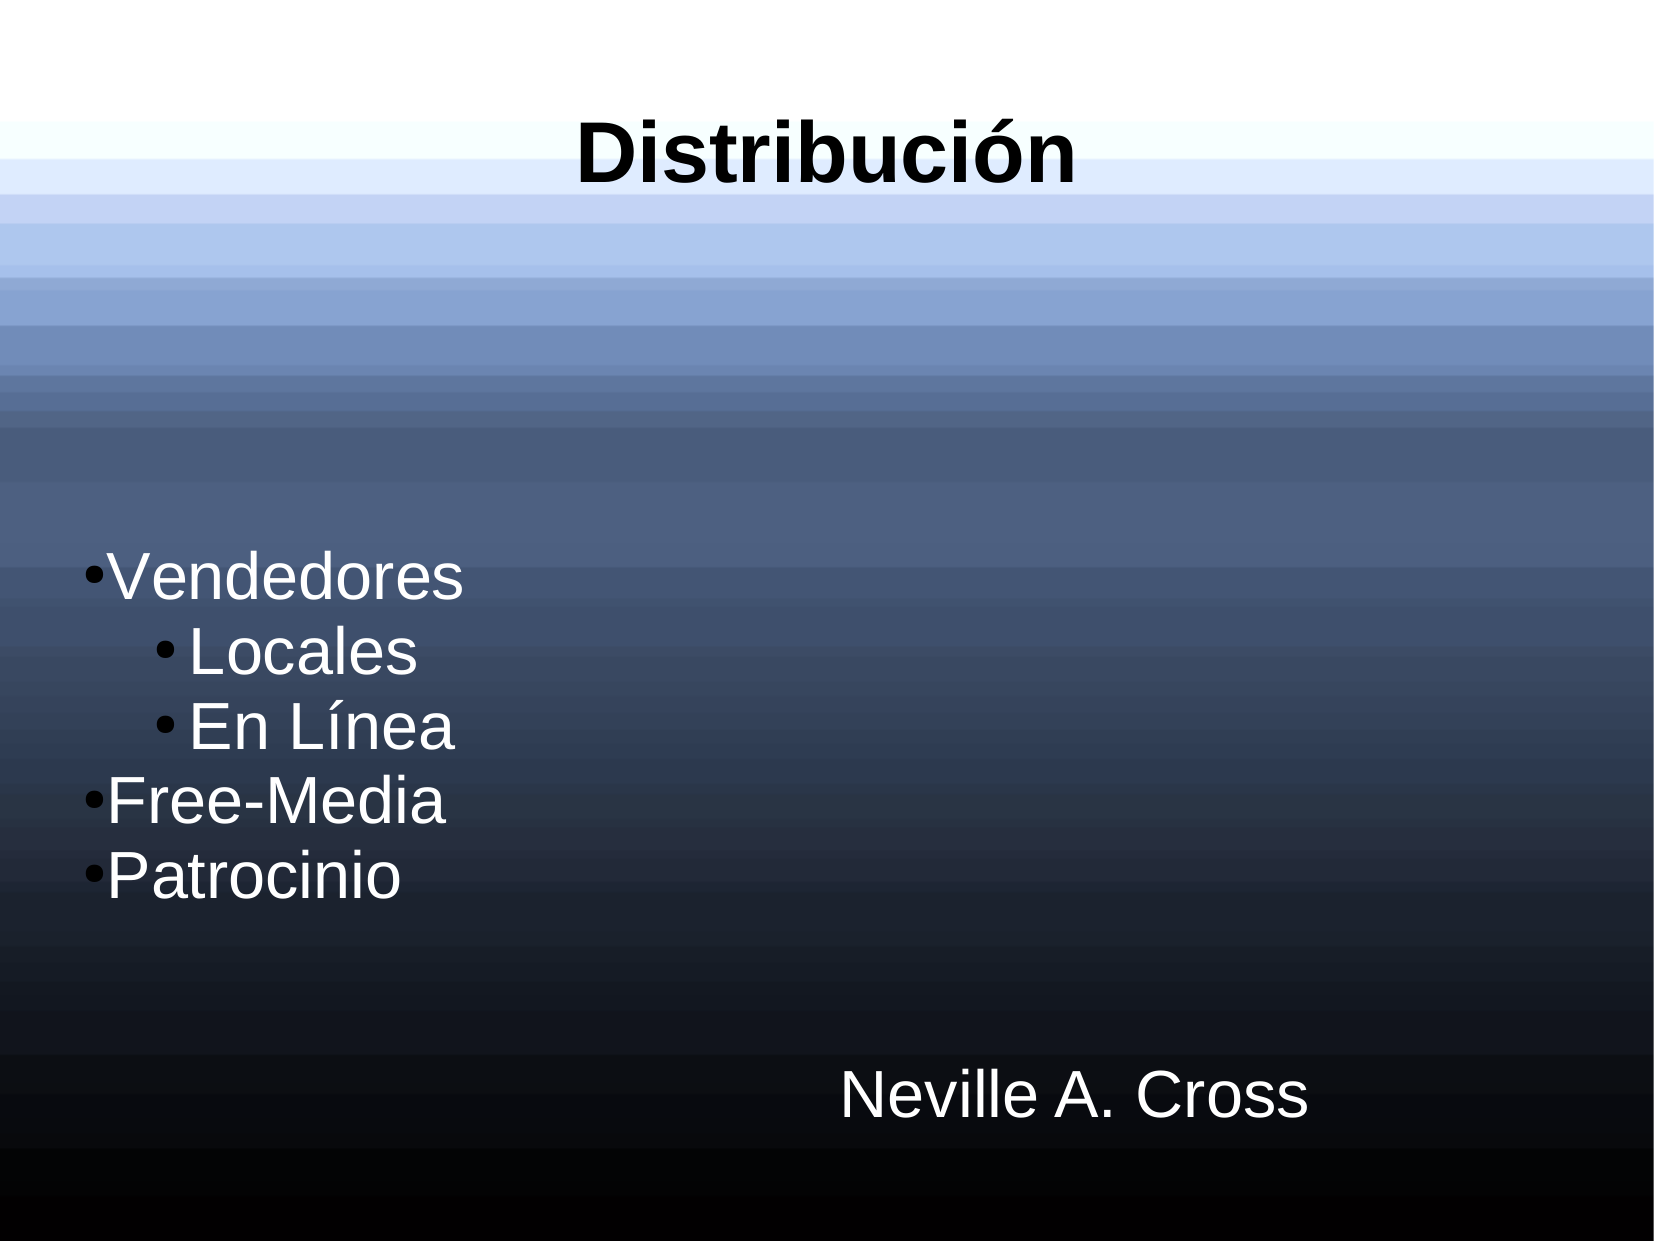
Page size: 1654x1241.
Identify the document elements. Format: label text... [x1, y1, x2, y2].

title Distribución [82, 49, 1571, 257]
subtitle Vendedores Locales En Línea Free-Media Patrocinio [82, 354, 1571, 1173]
picture [0, 0, 1654, 1241]
text_box Neville A. Cross [825, 1050, 1328, 1140]
